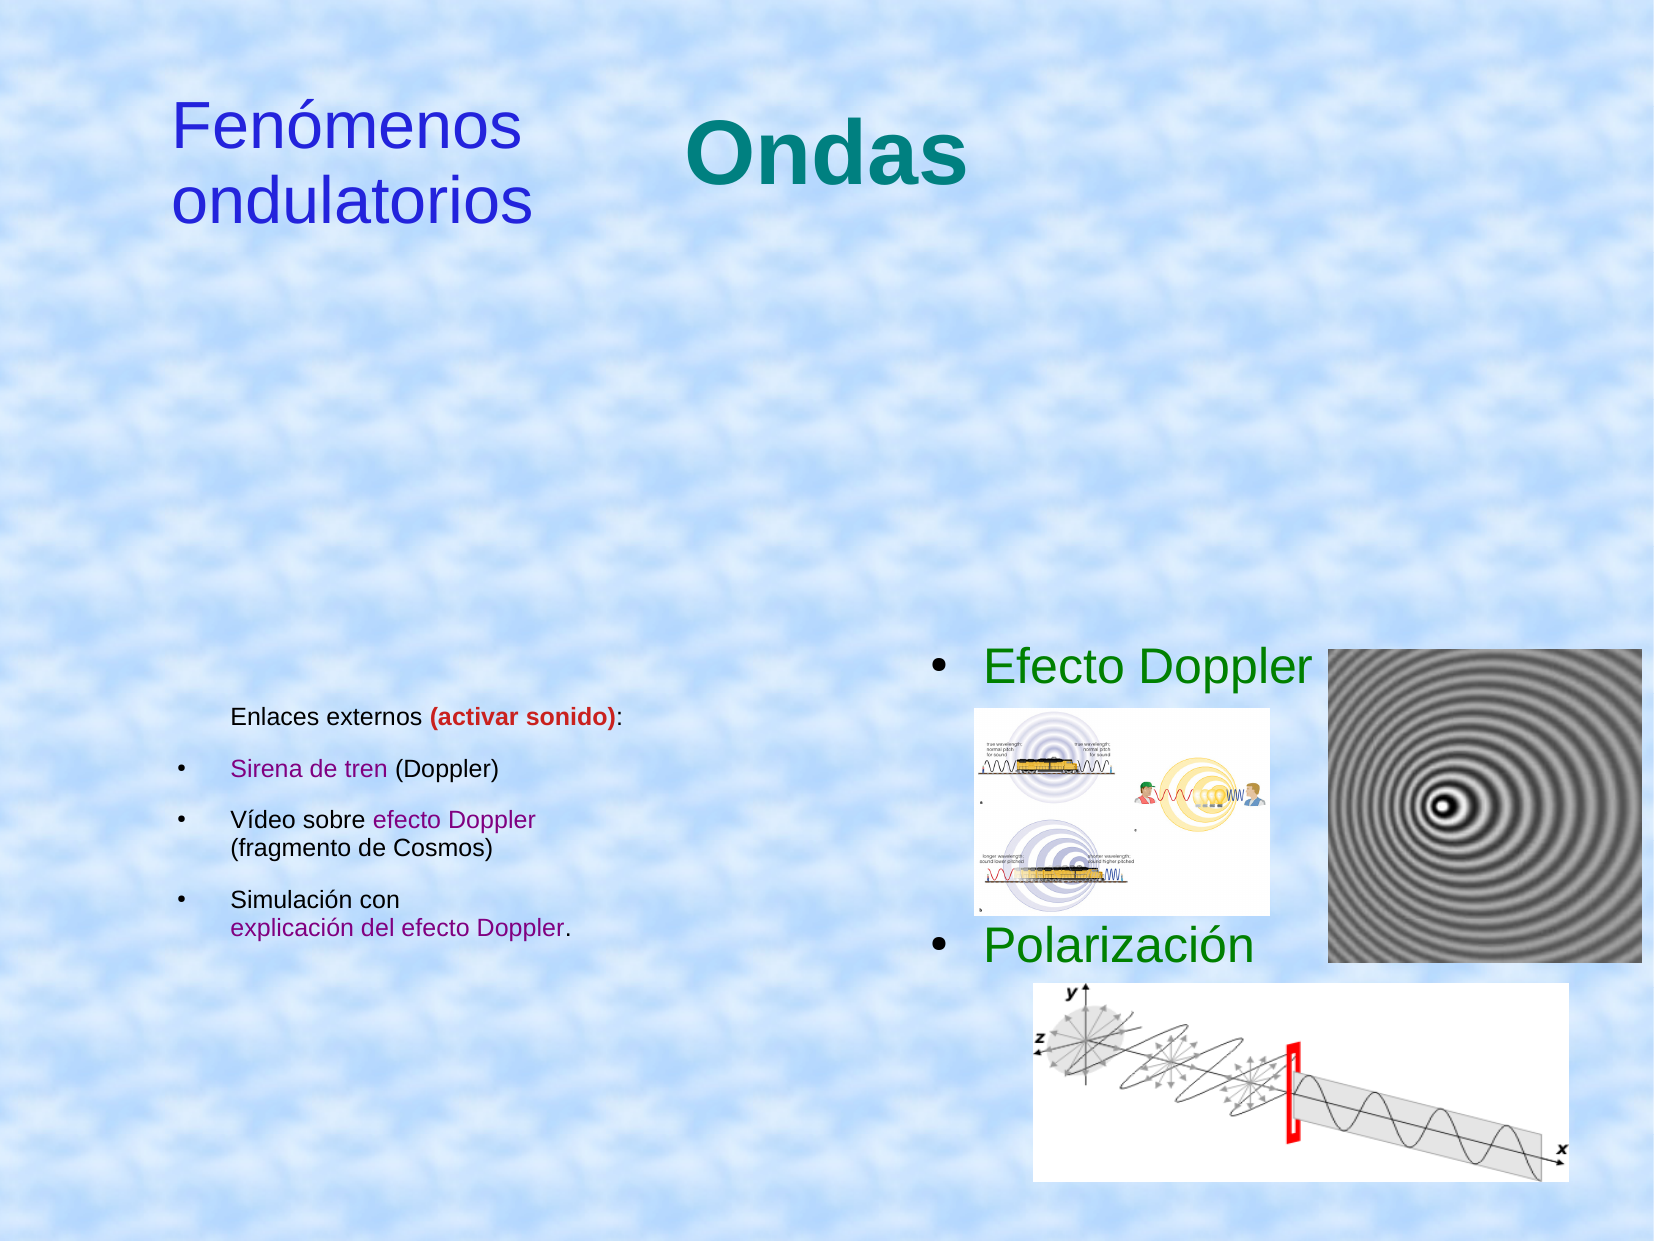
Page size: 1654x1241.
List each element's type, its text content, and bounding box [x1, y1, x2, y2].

title Ondas [82, 49, 1571, 257]
text_box Efecto Doppler Polarización [826, 184, 1385, 1035]
text_box Enlaces externos (activar sonido): Sirena de tren (Doppler) Vídeo sobre efecto Doppler (fragmento de Cosmos) Simulación con explicación del efecto Doppler. [88, 702, 647, 1074]
list Fenómenos ondulatorios [100, 88, 827, 1060]
picture [0, 0, 1654, 1241]
